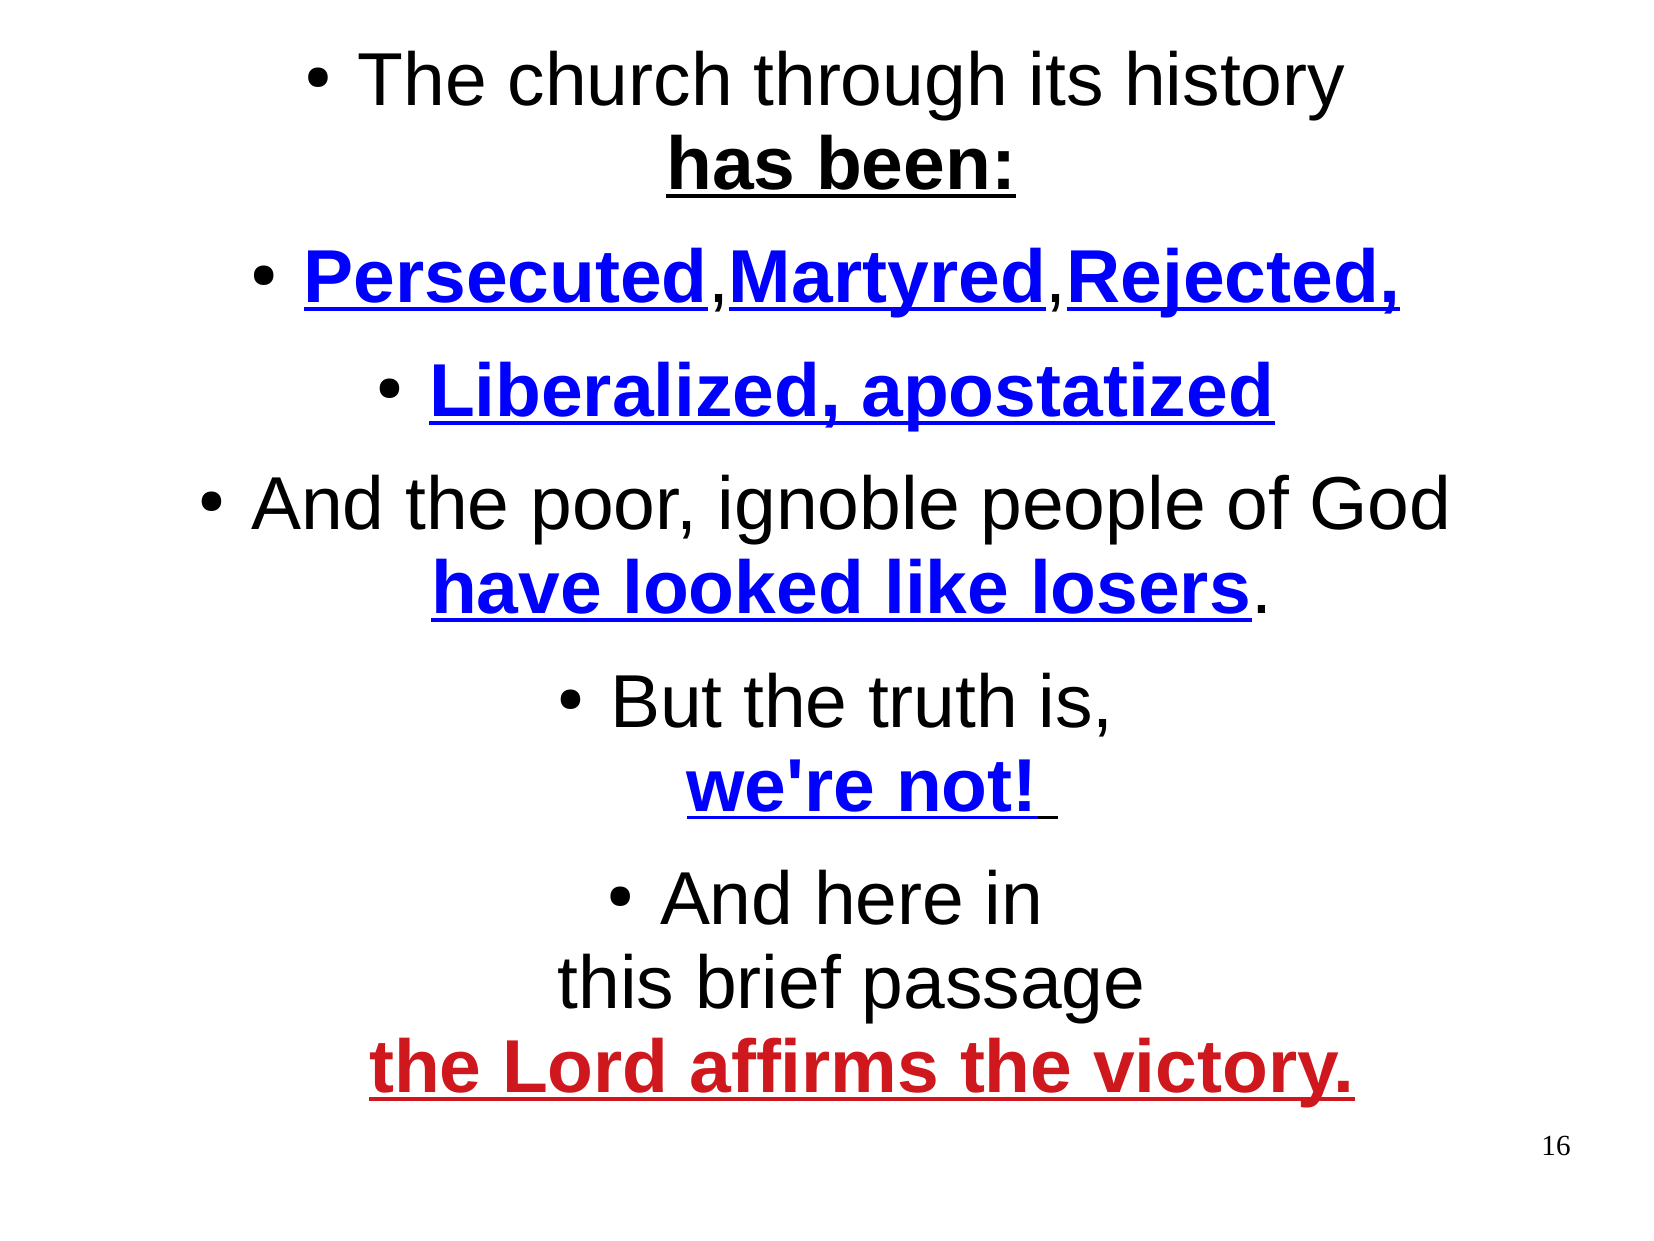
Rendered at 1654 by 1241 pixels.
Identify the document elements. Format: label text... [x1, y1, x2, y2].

list The church through its history has been: Persecuted,Martyred,Rejected, Liberalized, apostatized And the poor, ignoble people of God have looked like losers. But the truth is, we're not! And here in this brief passage the Lord affirms the victory. [82, 37, 1571, 1201]
